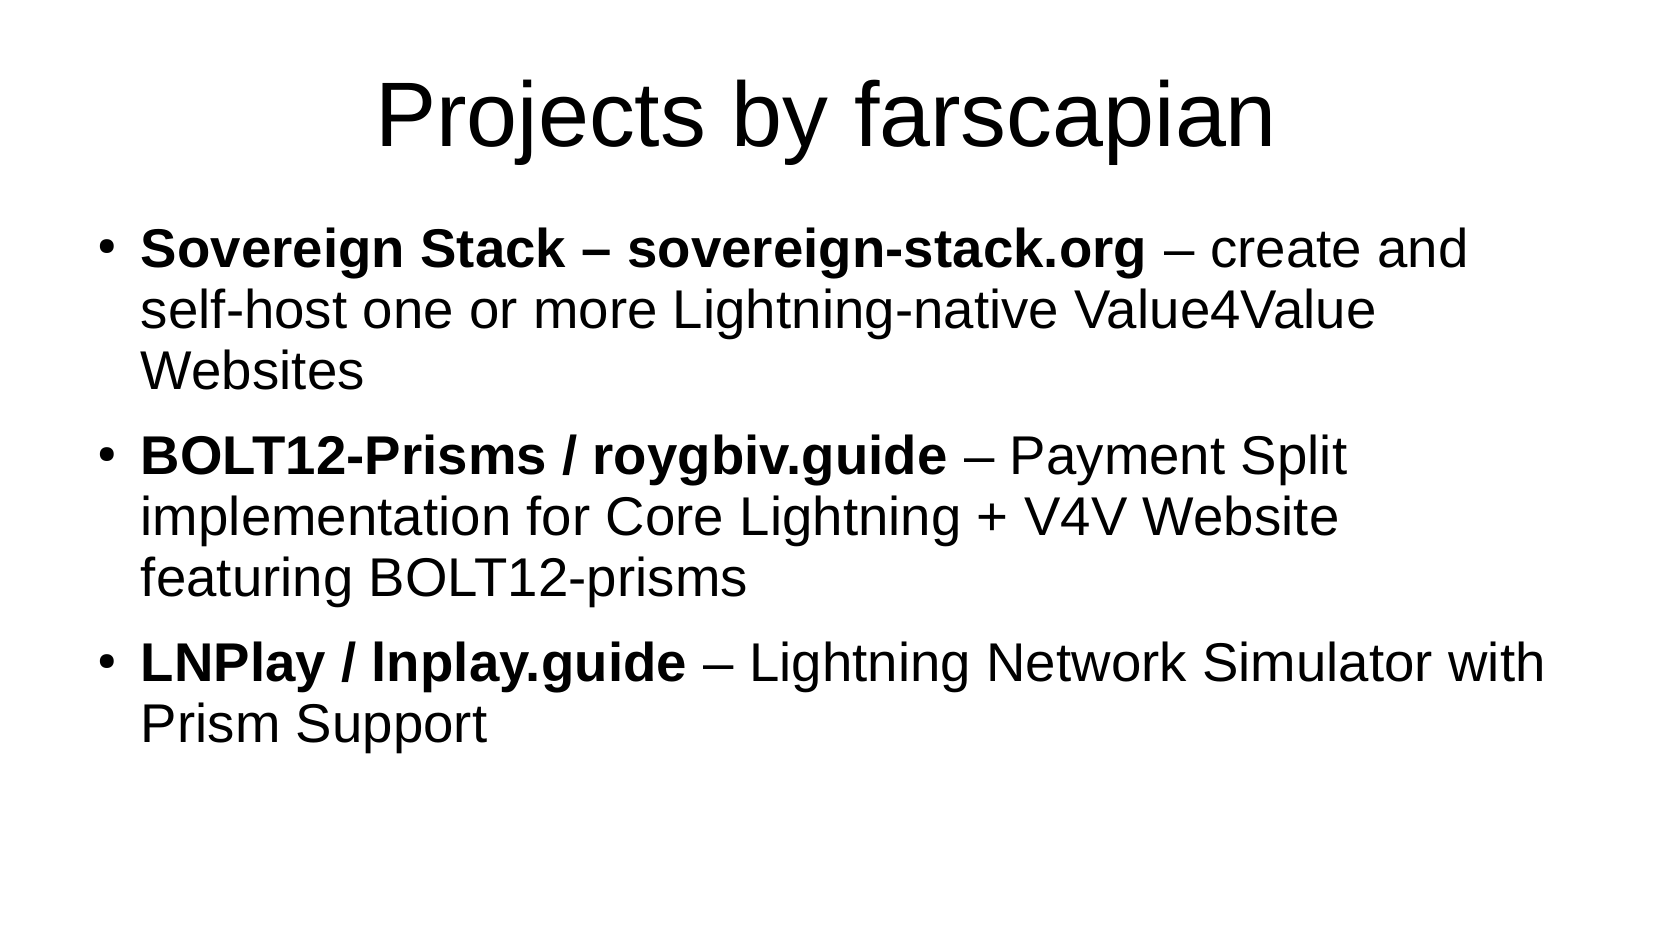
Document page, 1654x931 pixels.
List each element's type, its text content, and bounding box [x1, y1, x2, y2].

title Projects by farscapian [82, 37, 1571, 193]
list Sovereign Stack – sovereign-stack.org – create and self-host one or more Lightning-native Value4Value Websites BOLT12-Prisms / roygbiv.guide – Payment Split implementation for Core Lightning + V4V Website featuring BOLT12-prisms LNPlay / lnplay.guide – Lightning Network Simulator with Prism Support [82, 217, 1571, 758]
